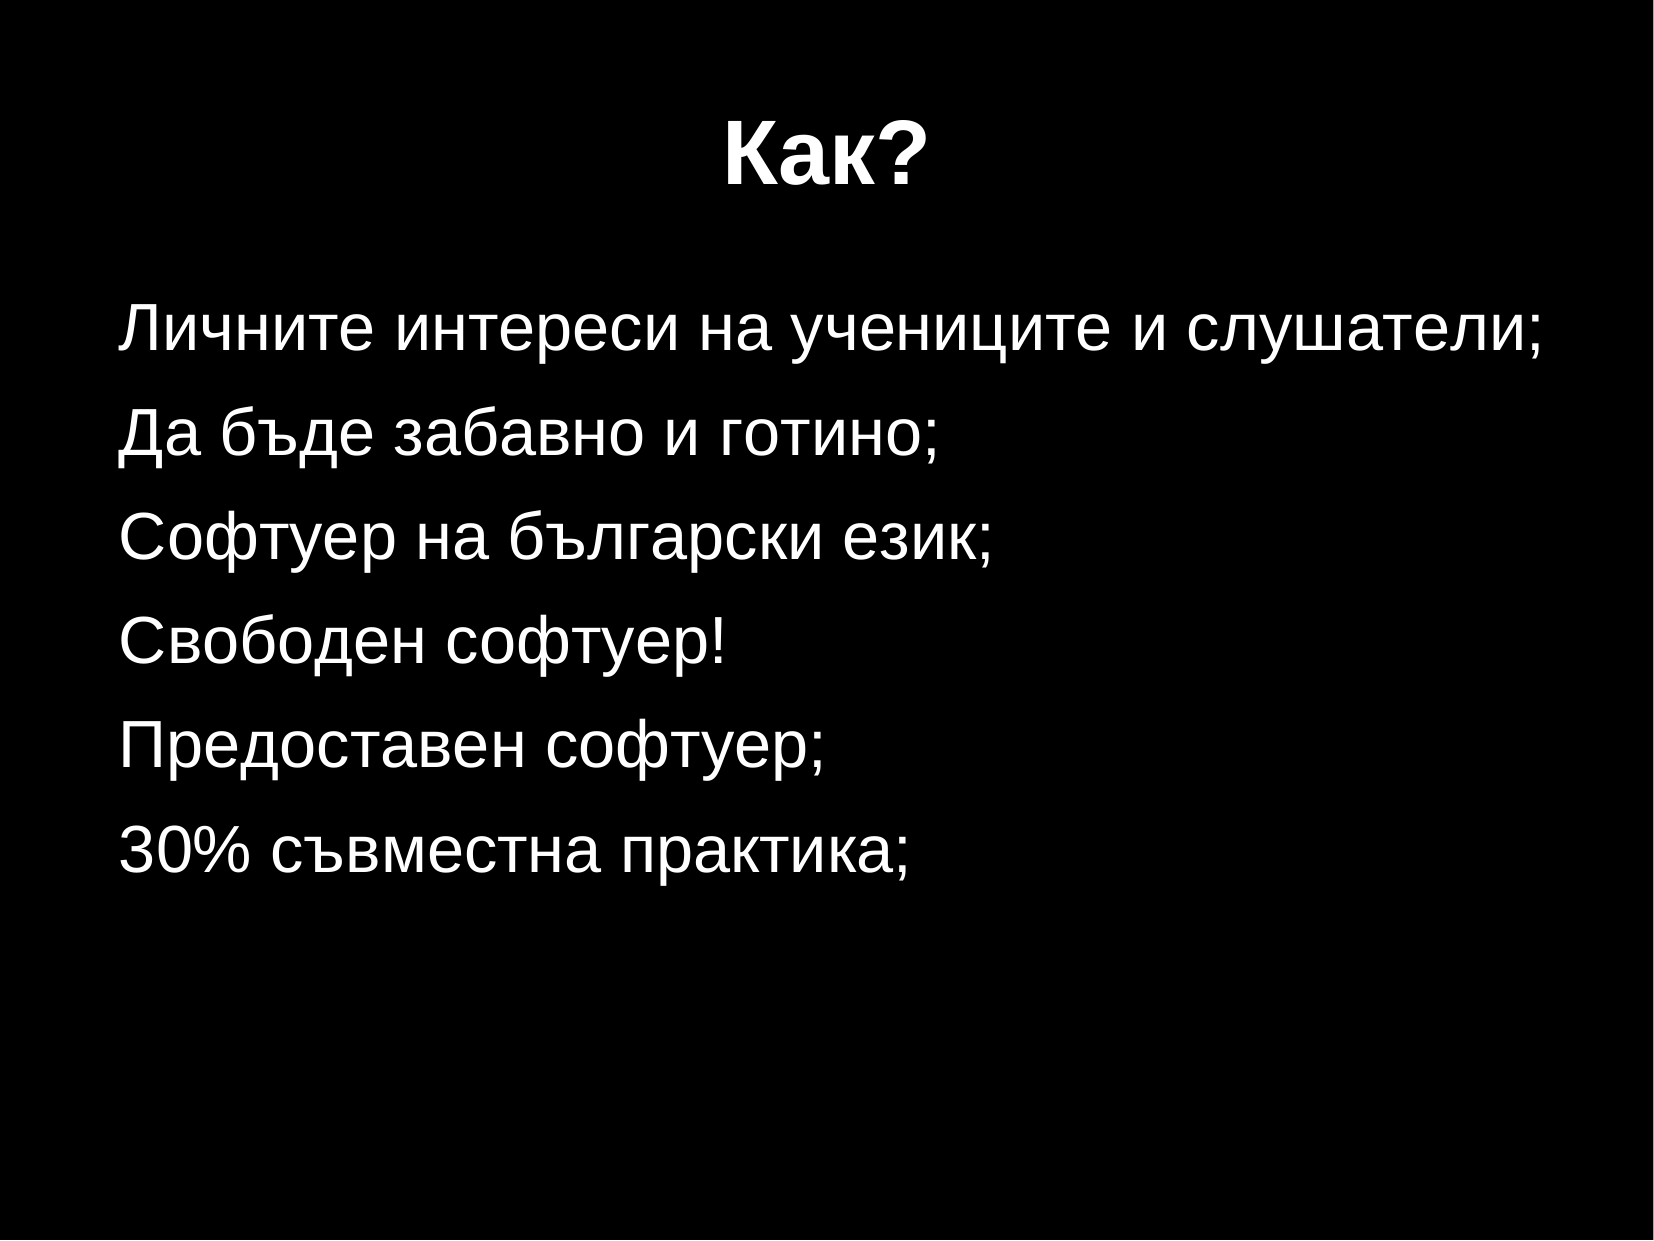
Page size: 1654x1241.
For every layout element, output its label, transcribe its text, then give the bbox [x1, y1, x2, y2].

title Как? [82, 49, 1571, 257]
list Личните интереси на учениците и слушатели; Да бъде забавно и готино; Софтуер на български език; Свободен софтуер! Предоставен софтуер; 30% съвместна практика; [82, 290, 1571, 1109]
